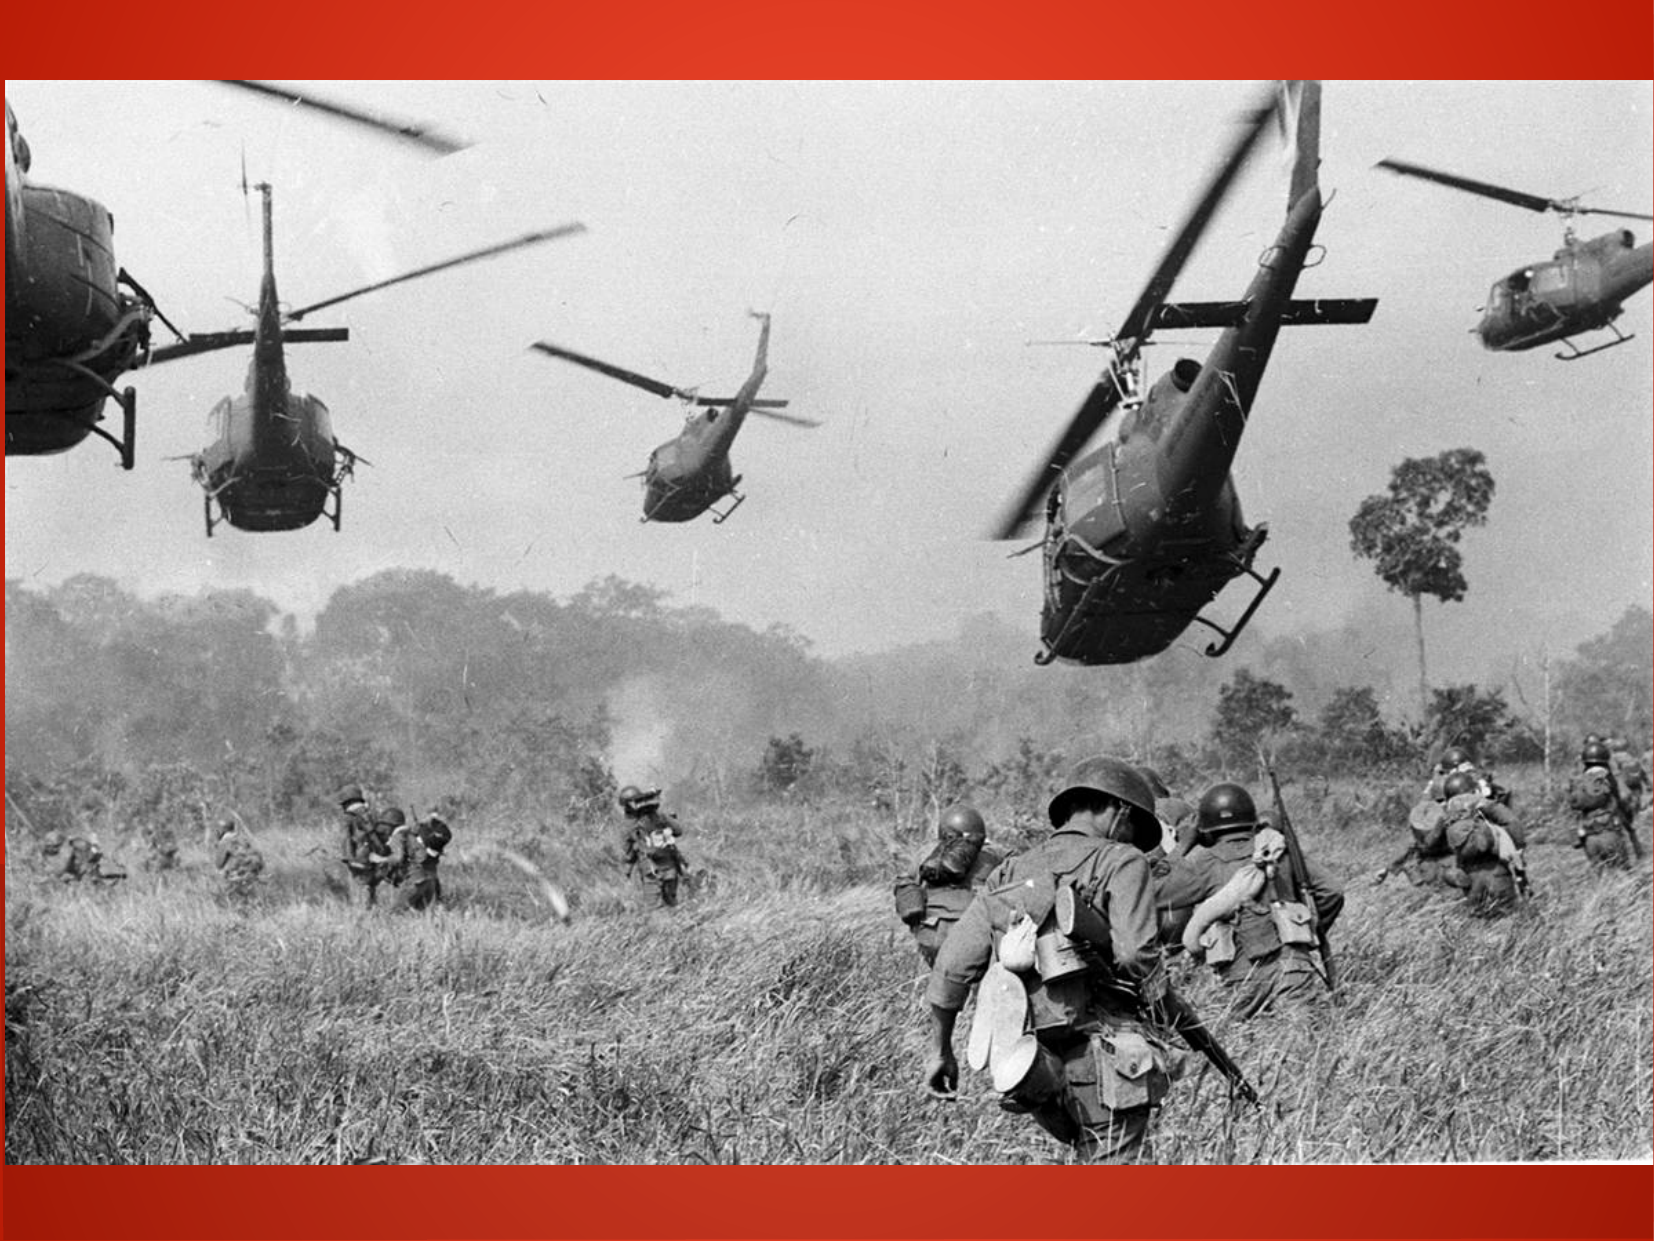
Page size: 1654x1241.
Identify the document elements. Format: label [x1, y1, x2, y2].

picture [5, 80, 1654, 1165]
